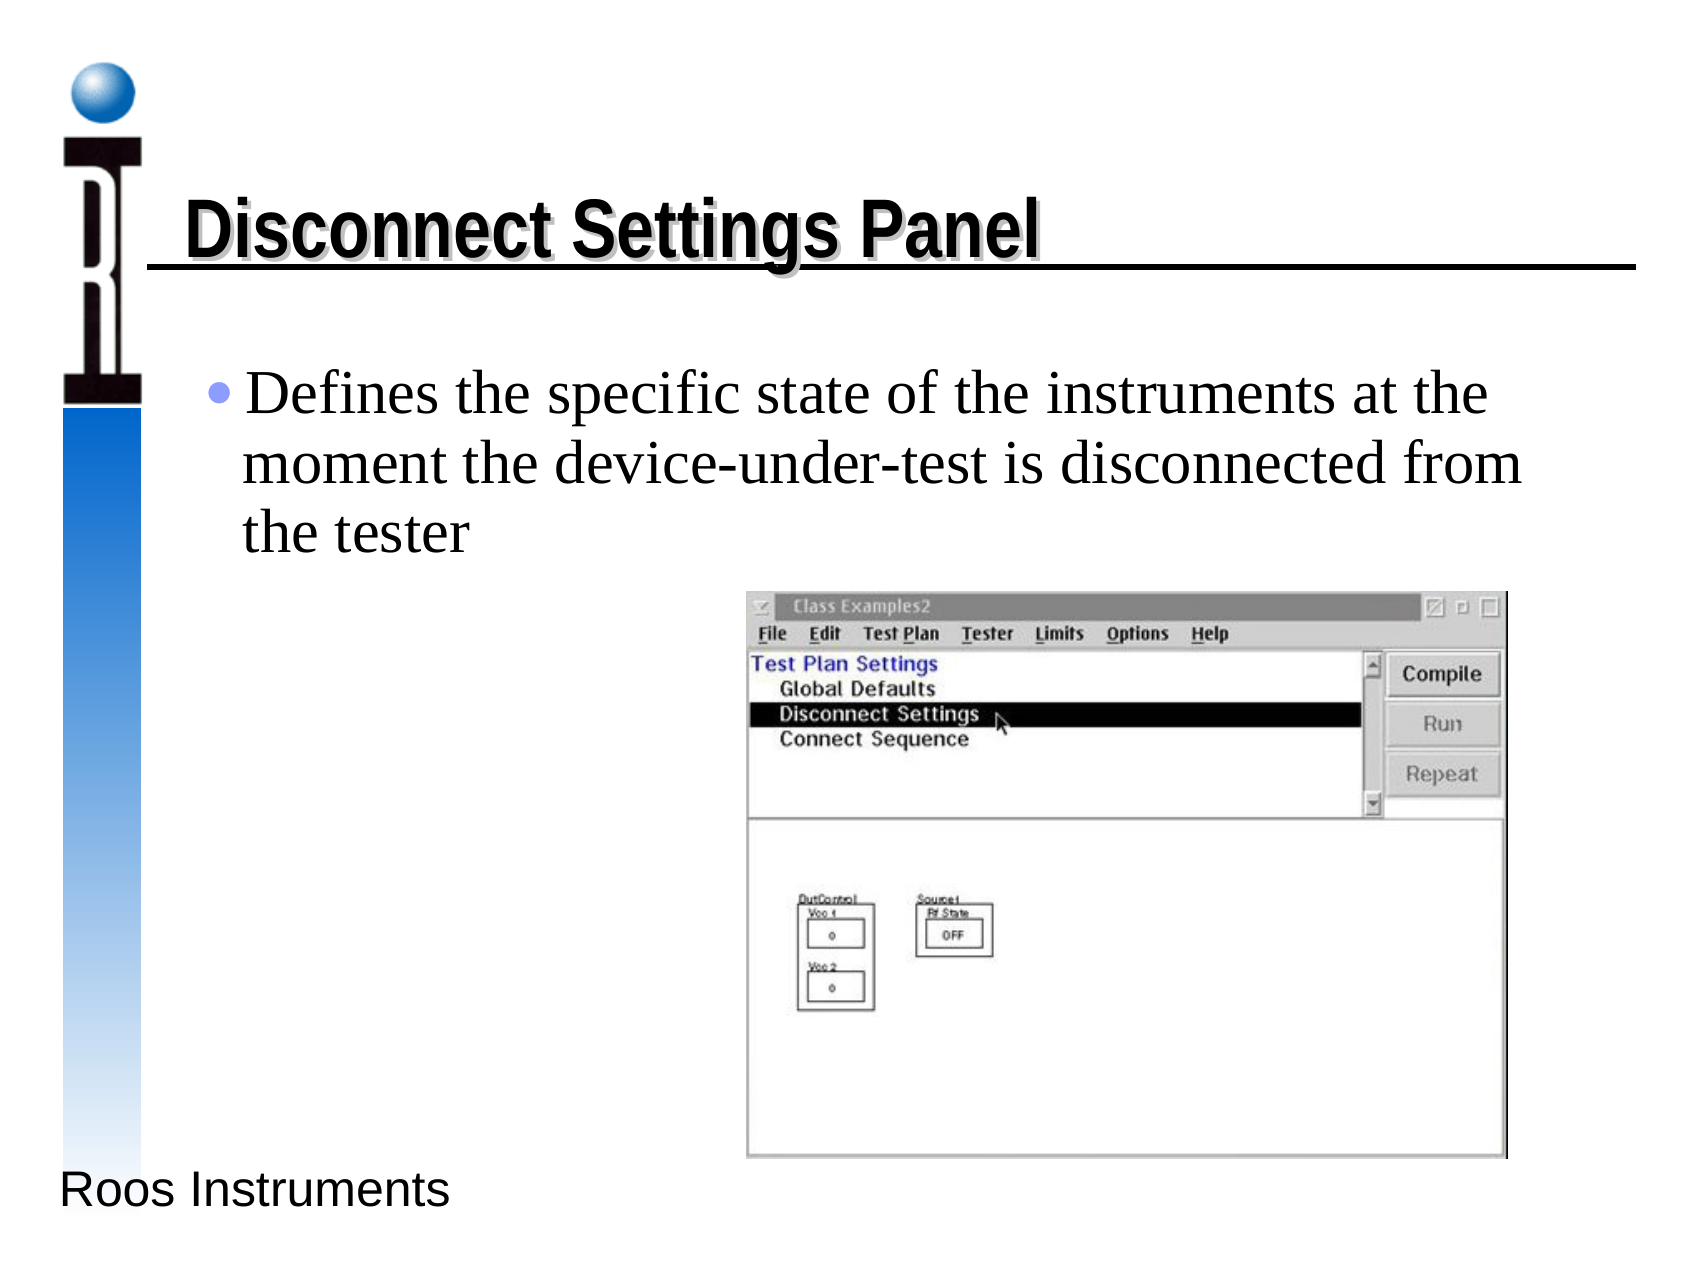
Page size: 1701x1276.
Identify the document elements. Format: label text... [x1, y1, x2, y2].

text_box Defines the specific state of the instruments at the moment the device-under-test is disconnected from the tester [192, 358, 1550, 569]
picture [746, 591, 1508, 1159]
text_box Disconnect Settings Panel [184, 92, 1539, 274]
picture [59, 58, 147, 411]
